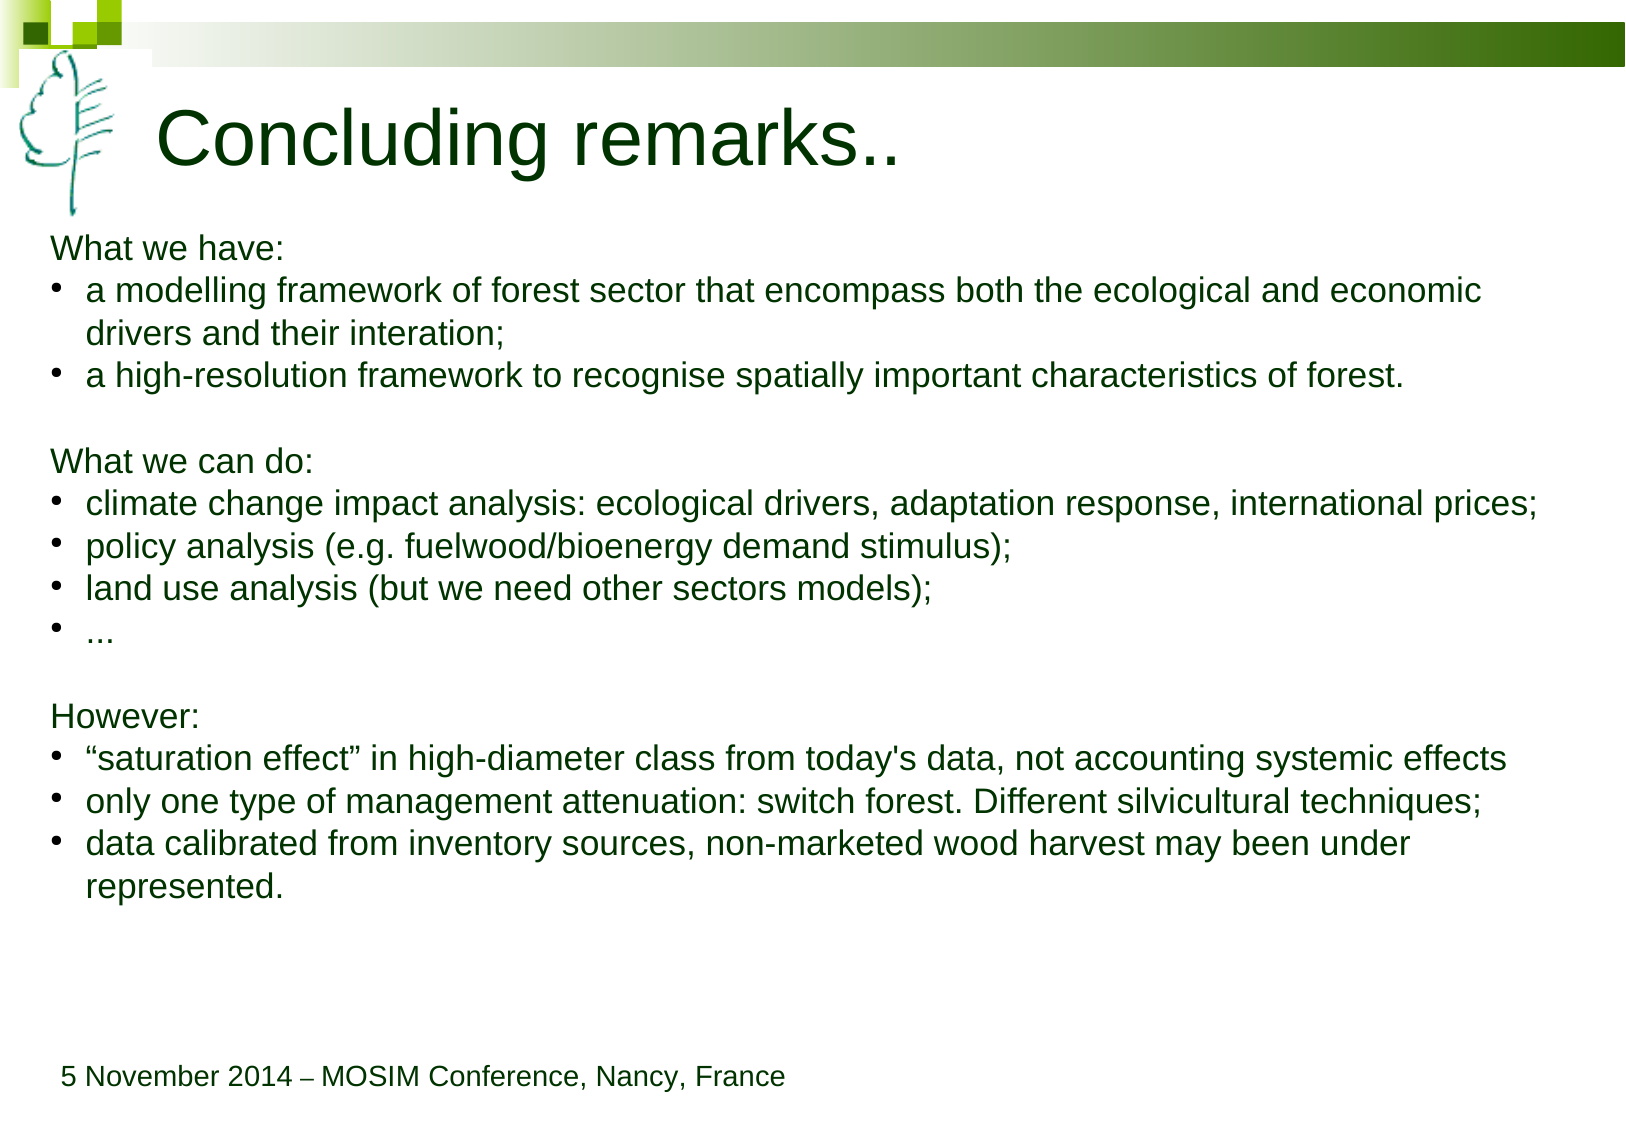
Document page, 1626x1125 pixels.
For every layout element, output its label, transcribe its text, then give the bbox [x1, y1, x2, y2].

text_box What we have: a modelling framework of forest sector that encompass both the ecological and economic drivers and their interation; a high-resolution framework to recognise spatially important characteristics of forest. What we can do: climate change impact analysis: ecological drivers, adaptation response, international prices; policy analysis (e.g. fuelwood/bioenergy demand stimulus); land use analysis (but we need other sectors models); ... However: “saturation effect” in high-diameter class from today's data, not accounting systemic effects only one type of management attenuation: switch forest. Different silvicultural techniques; data calibrated from inventory sources, non-marketed wood harvest may been under represented. [35, 217, 1583, 913]
picture [19, 49, 152, 220]
title Concluding remarks.. [140, 78, 1489, 189]
